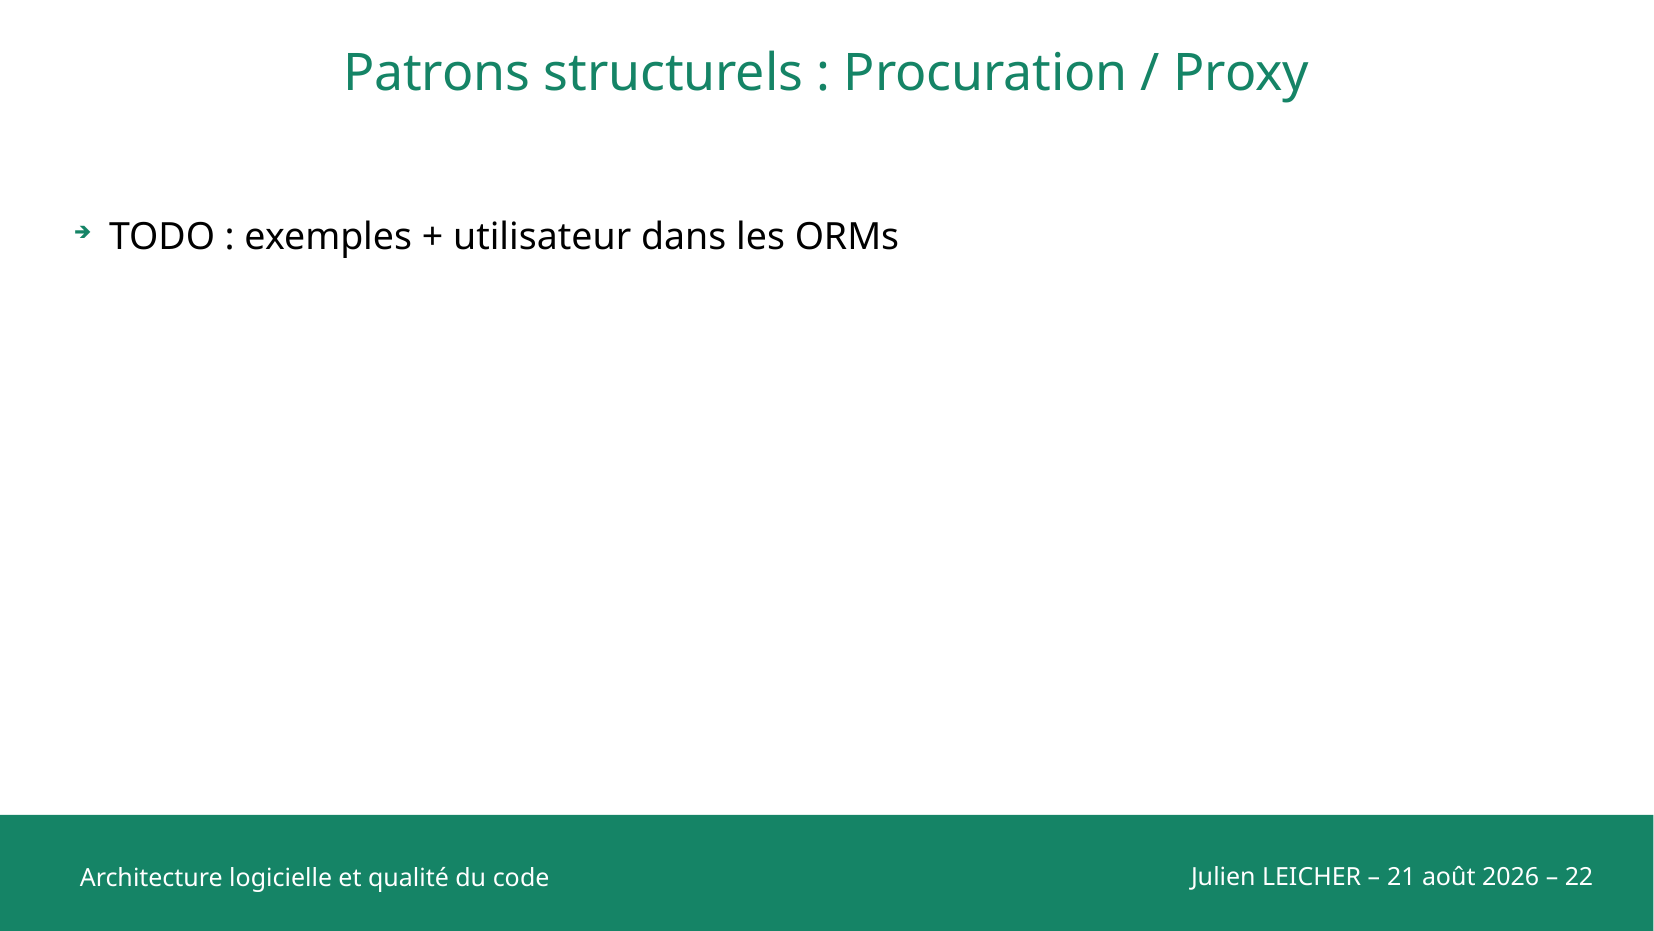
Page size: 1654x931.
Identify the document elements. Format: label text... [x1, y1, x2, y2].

text_box Patrons structurels : Procuration / Proxy [0, 27, 1654, 113]
text_box Julien LEICHER – 1 mars 2022 – 27 [0, 814, 1654, 931]
text_box TODO : exemples + utilisateur dans les ORMs [59, 194, 1595, 678]
text_box Architecture logicielle et qualité du code [64, 852, 798, 898]
